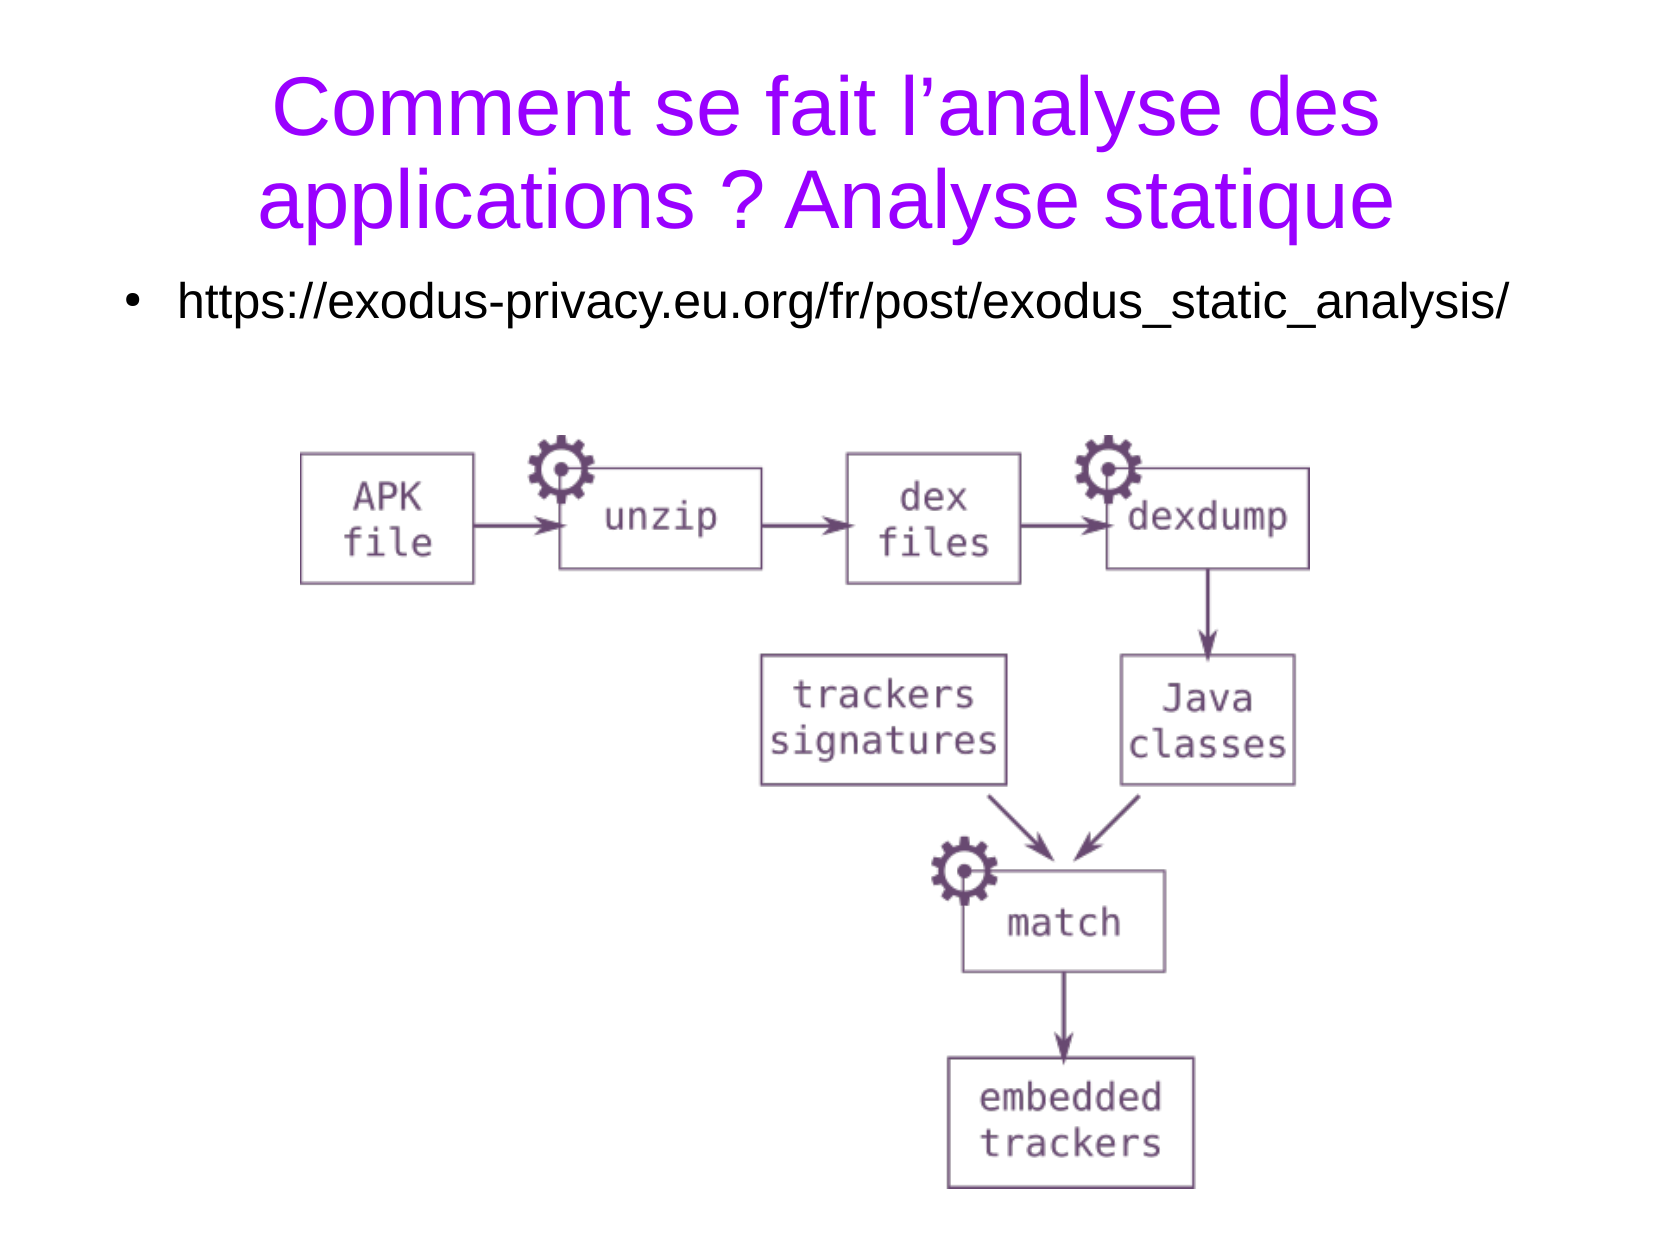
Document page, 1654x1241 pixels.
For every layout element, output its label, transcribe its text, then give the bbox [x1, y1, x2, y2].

picture [300, 435, 1310, 1189]
title Comment se fait l’analyse des applications ? Analyse statique [82, 49, 1571, 257]
list https://exodus-privacy.eu.org/fr/post/exodus_static_analysis/ [106, 272, 1595, 993]
